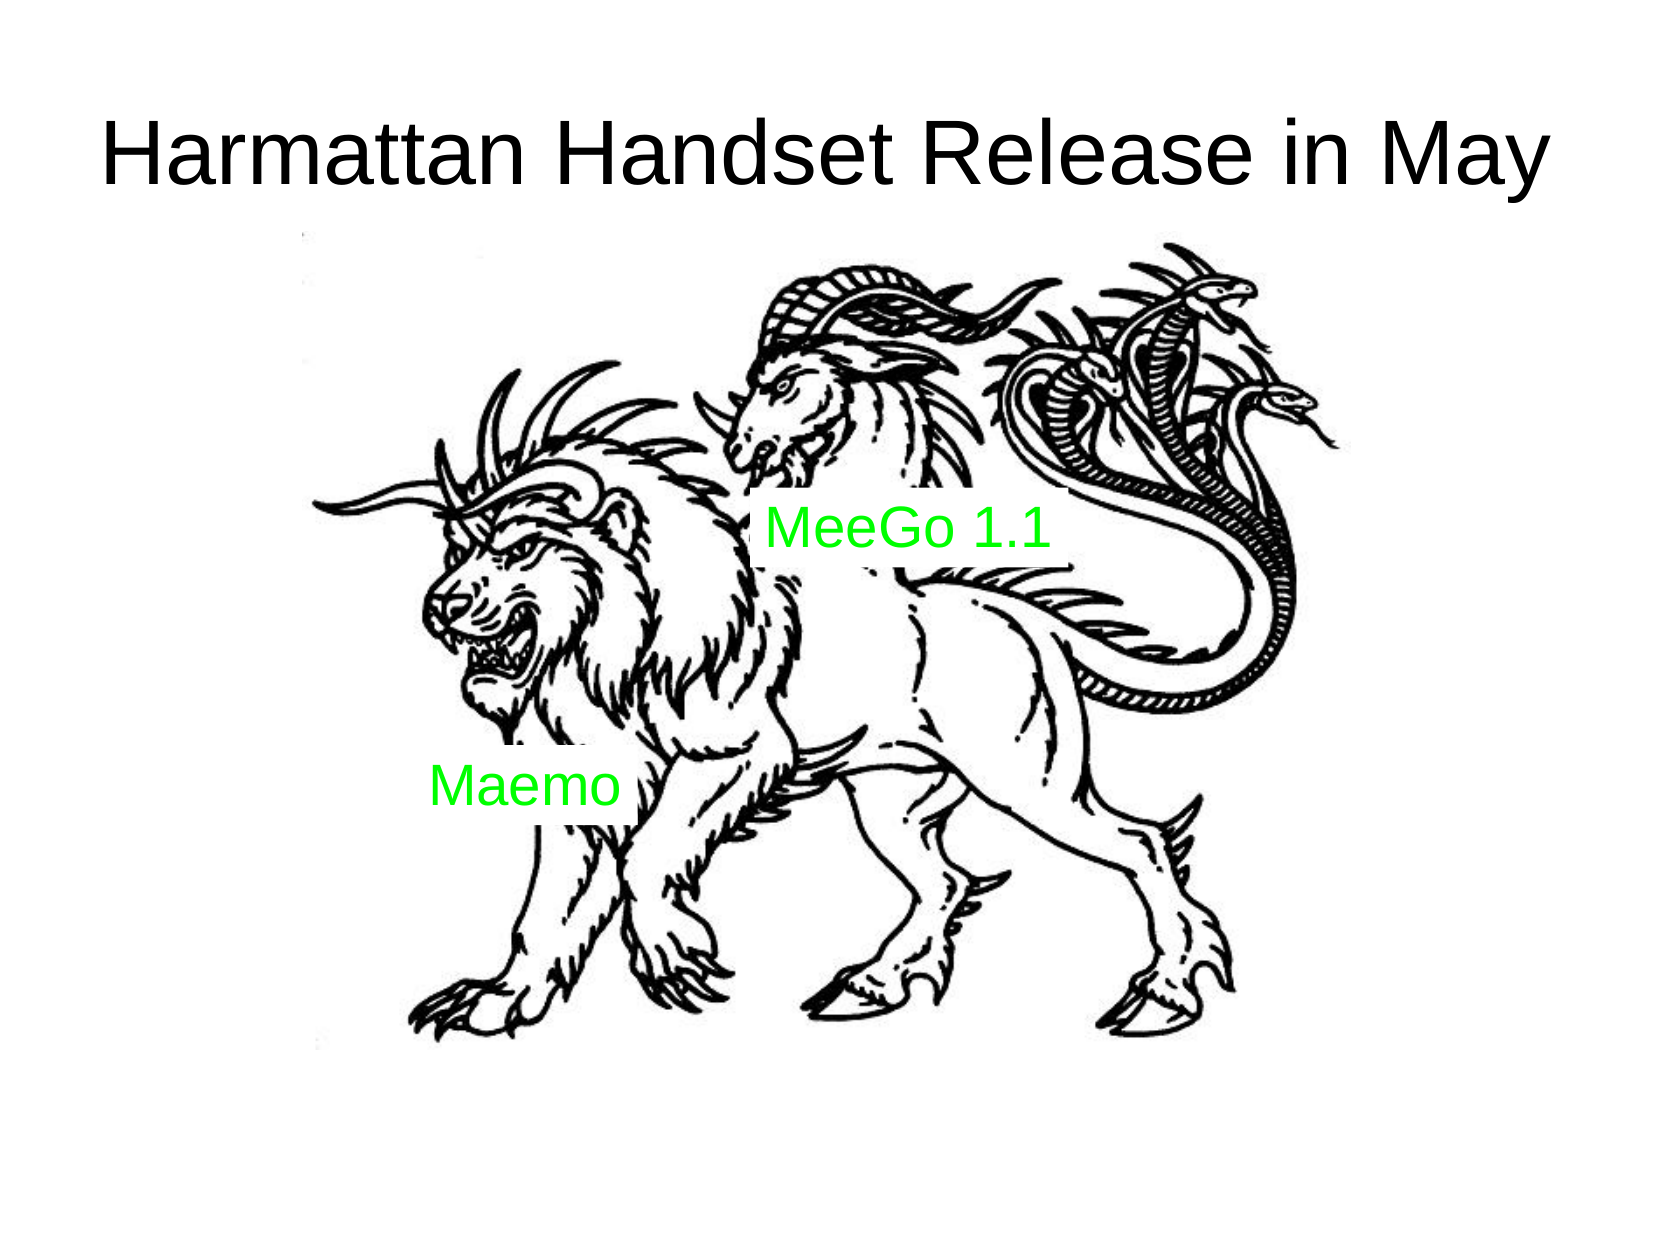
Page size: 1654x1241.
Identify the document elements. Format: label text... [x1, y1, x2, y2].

title Harmattan Handset Release in May [82, 49, 1571, 257]
picture [302, 257, 1351, 1051]
text_box Maemo [413, 745, 638, 826]
text_box MeeGo 1.1 [750, 487, 1069, 568]
